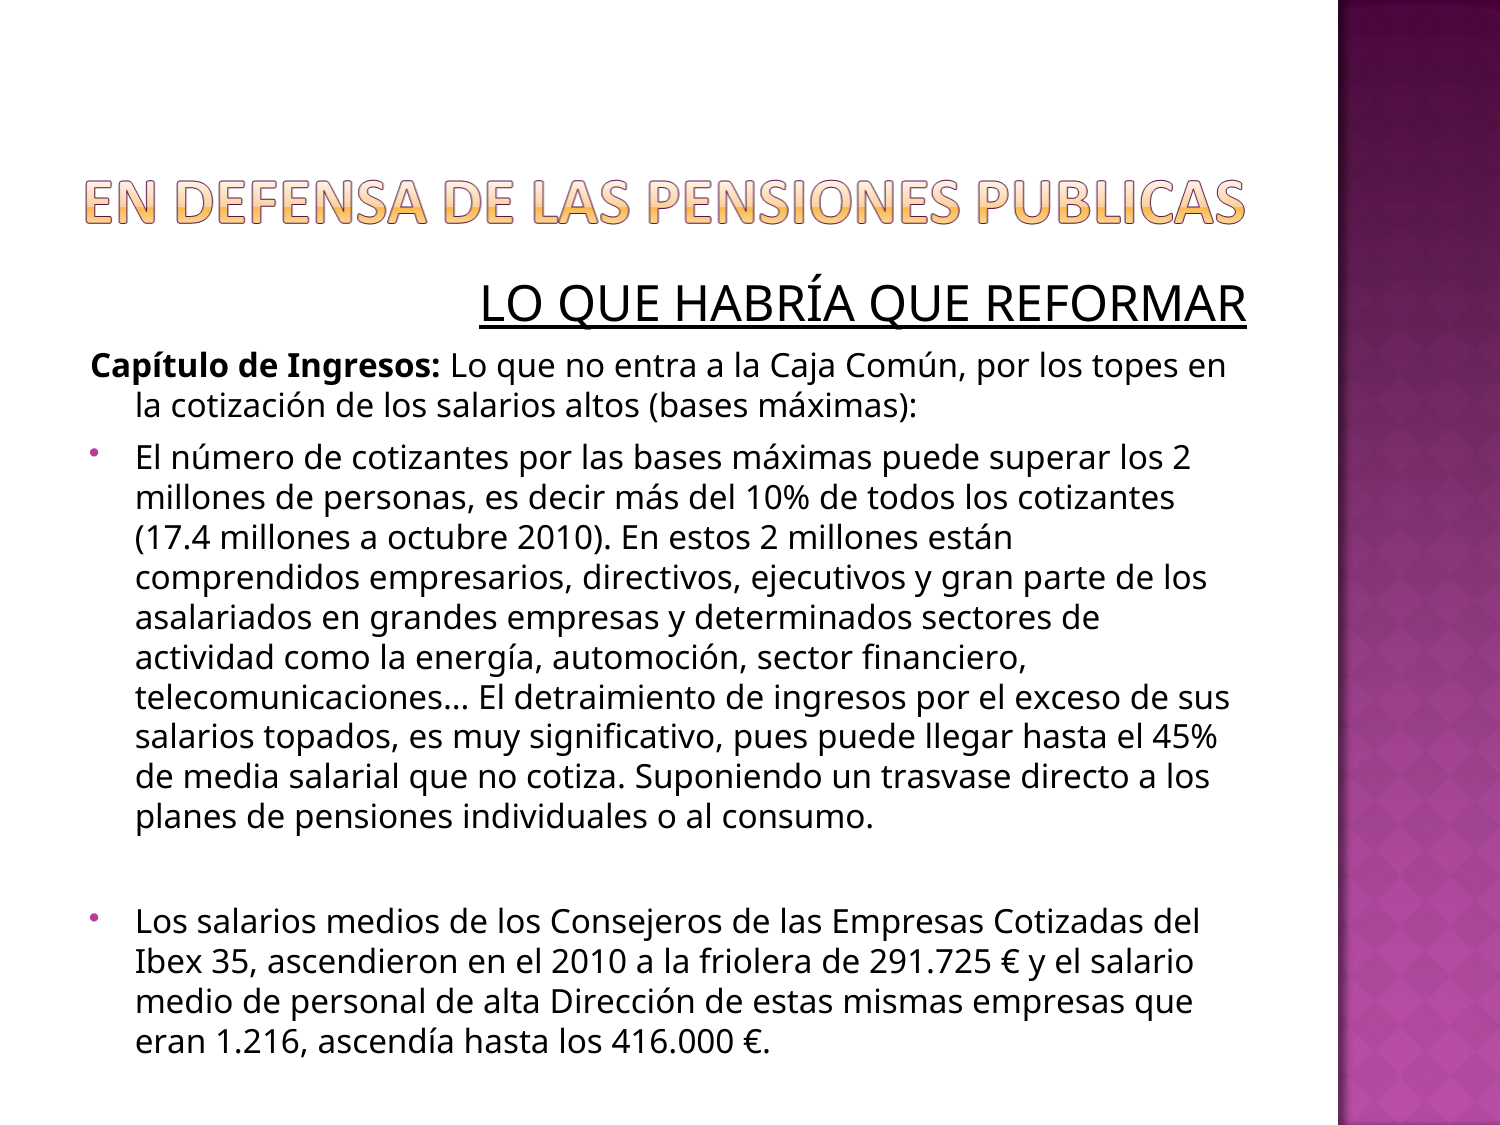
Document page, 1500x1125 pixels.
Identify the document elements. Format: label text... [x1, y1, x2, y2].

text_box [41, 52, 1287, 241]
picture [1337, 0, 1500, 1125]
list LO QUE HABRÍA QUE REFORMAR Capítulo de Ingresos: Lo que no entra a la Caja Común, por los topes en la cotización de los salarios altos (bases máximas): El número de cotizantes por las bases máximas puede superar los 2 millones de personas, es decir más del 10% de todos los cotizantes (17.4 millones a octubre 2010). En estos 2 millones están comprendidos empresarios, directivos, ejecutivos y gran parte de los asalariados en grandes empresas y determinados sectores de actividad como la energía, automoción, sector financiero, telecomunicaciones… El detraimiento de ingresos por el exceso de sus salarios topados, es muy significativo, pues puede llegar hasta el 45% de media salarial que no cotiza. Suponiendo un trasvase directo a los planes de pensiones individuales o al consumo. Los salarios medios de los Consejeros de las Empresas Cotizadas del Ibex 35, ascendieron en el 2010 a la friolera de 291.725 € y el salario medio de personal de alta Dirección de estas mismas empresas que eran 1.216, ascendía hasta los 416.000 €. [75, 263, 1263, 1081]
